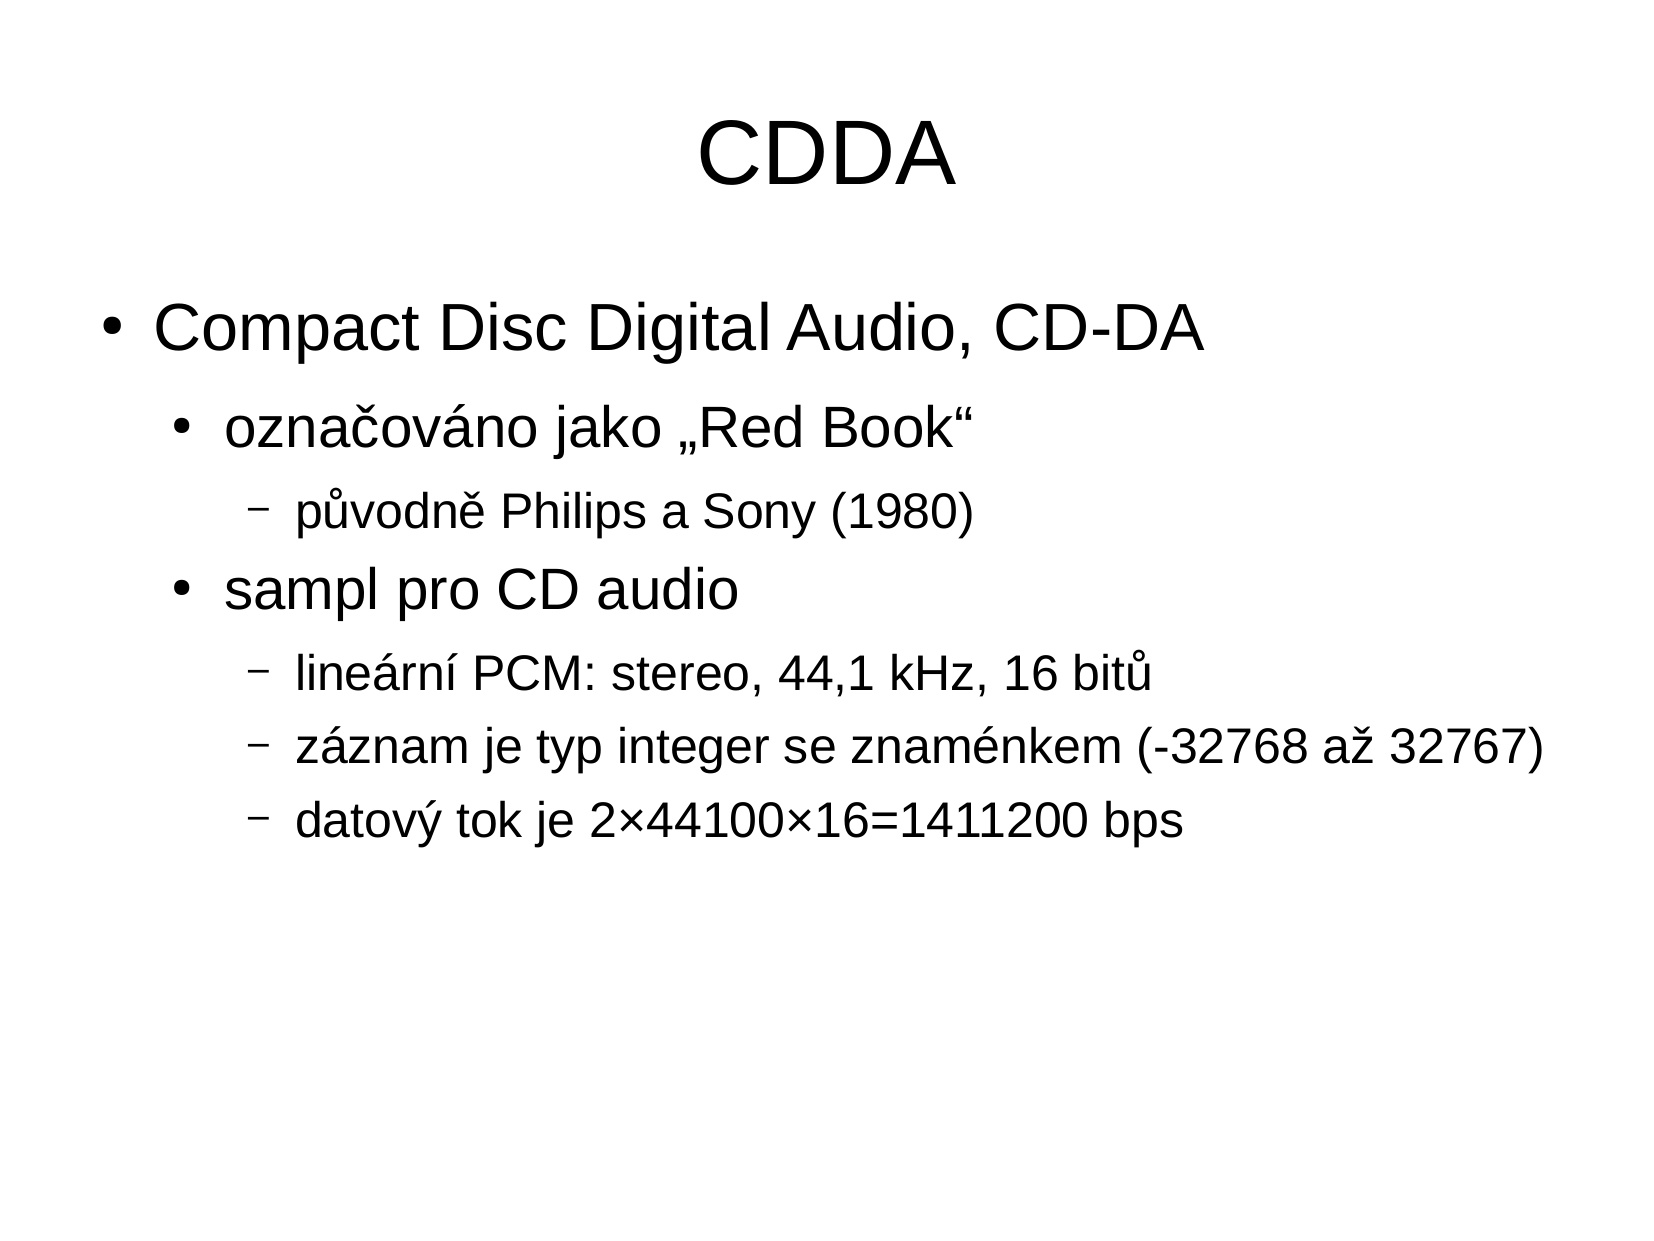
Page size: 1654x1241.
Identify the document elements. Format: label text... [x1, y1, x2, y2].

title CDDA [82, 49, 1571, 257]
list Compact Disc Digital Audio, CD-DA označováno jako „Red Book“ původně Philips a Sony (1980) sampl pro CD audio lineární PCM: stereo, 44,1 kHz, 16 bitů záznam je typ integer se znaménkem (-32768 až 32767) datový tok je 2×44100×16=1411200 bps [82, 290, 1571, 1109]
